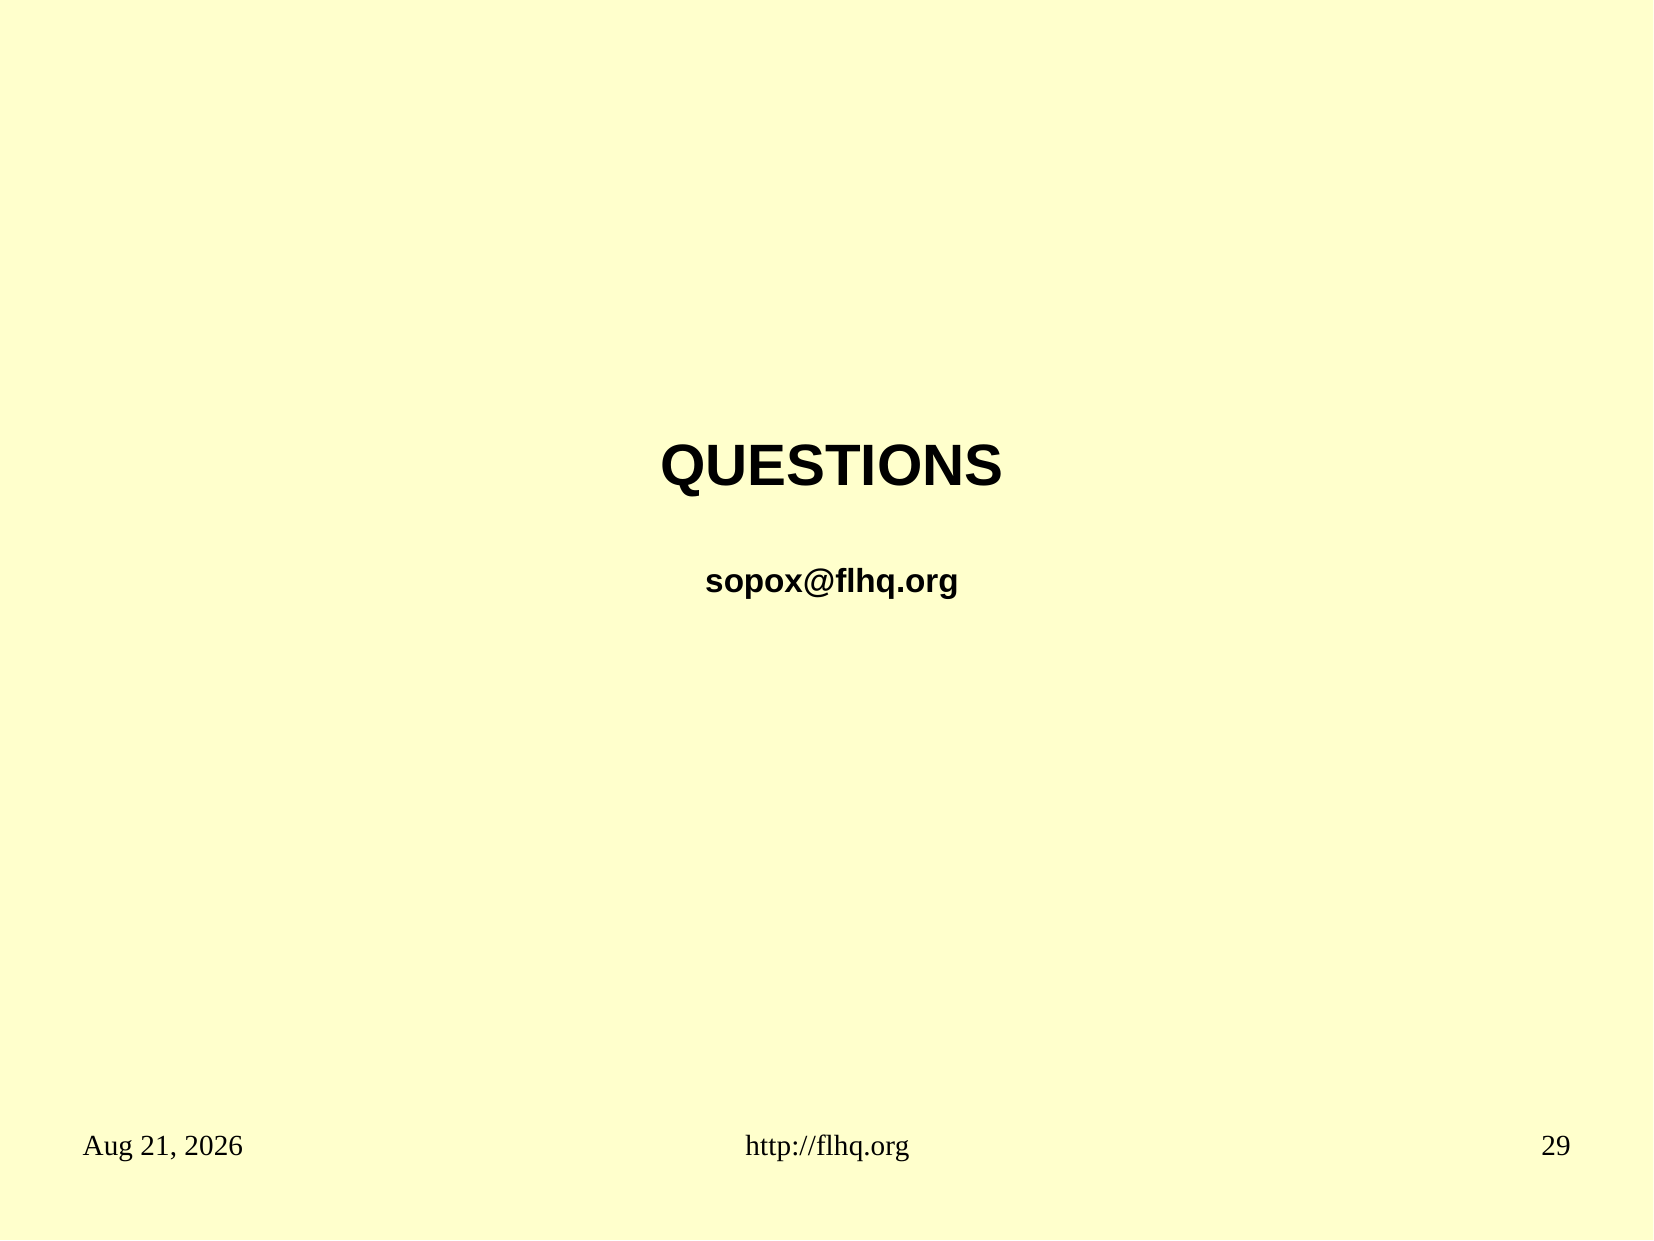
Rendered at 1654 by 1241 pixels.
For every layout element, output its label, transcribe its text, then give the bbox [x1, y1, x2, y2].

text_box QUESTIONS sopox@flhq.org [645, 425, 1019, 608]
